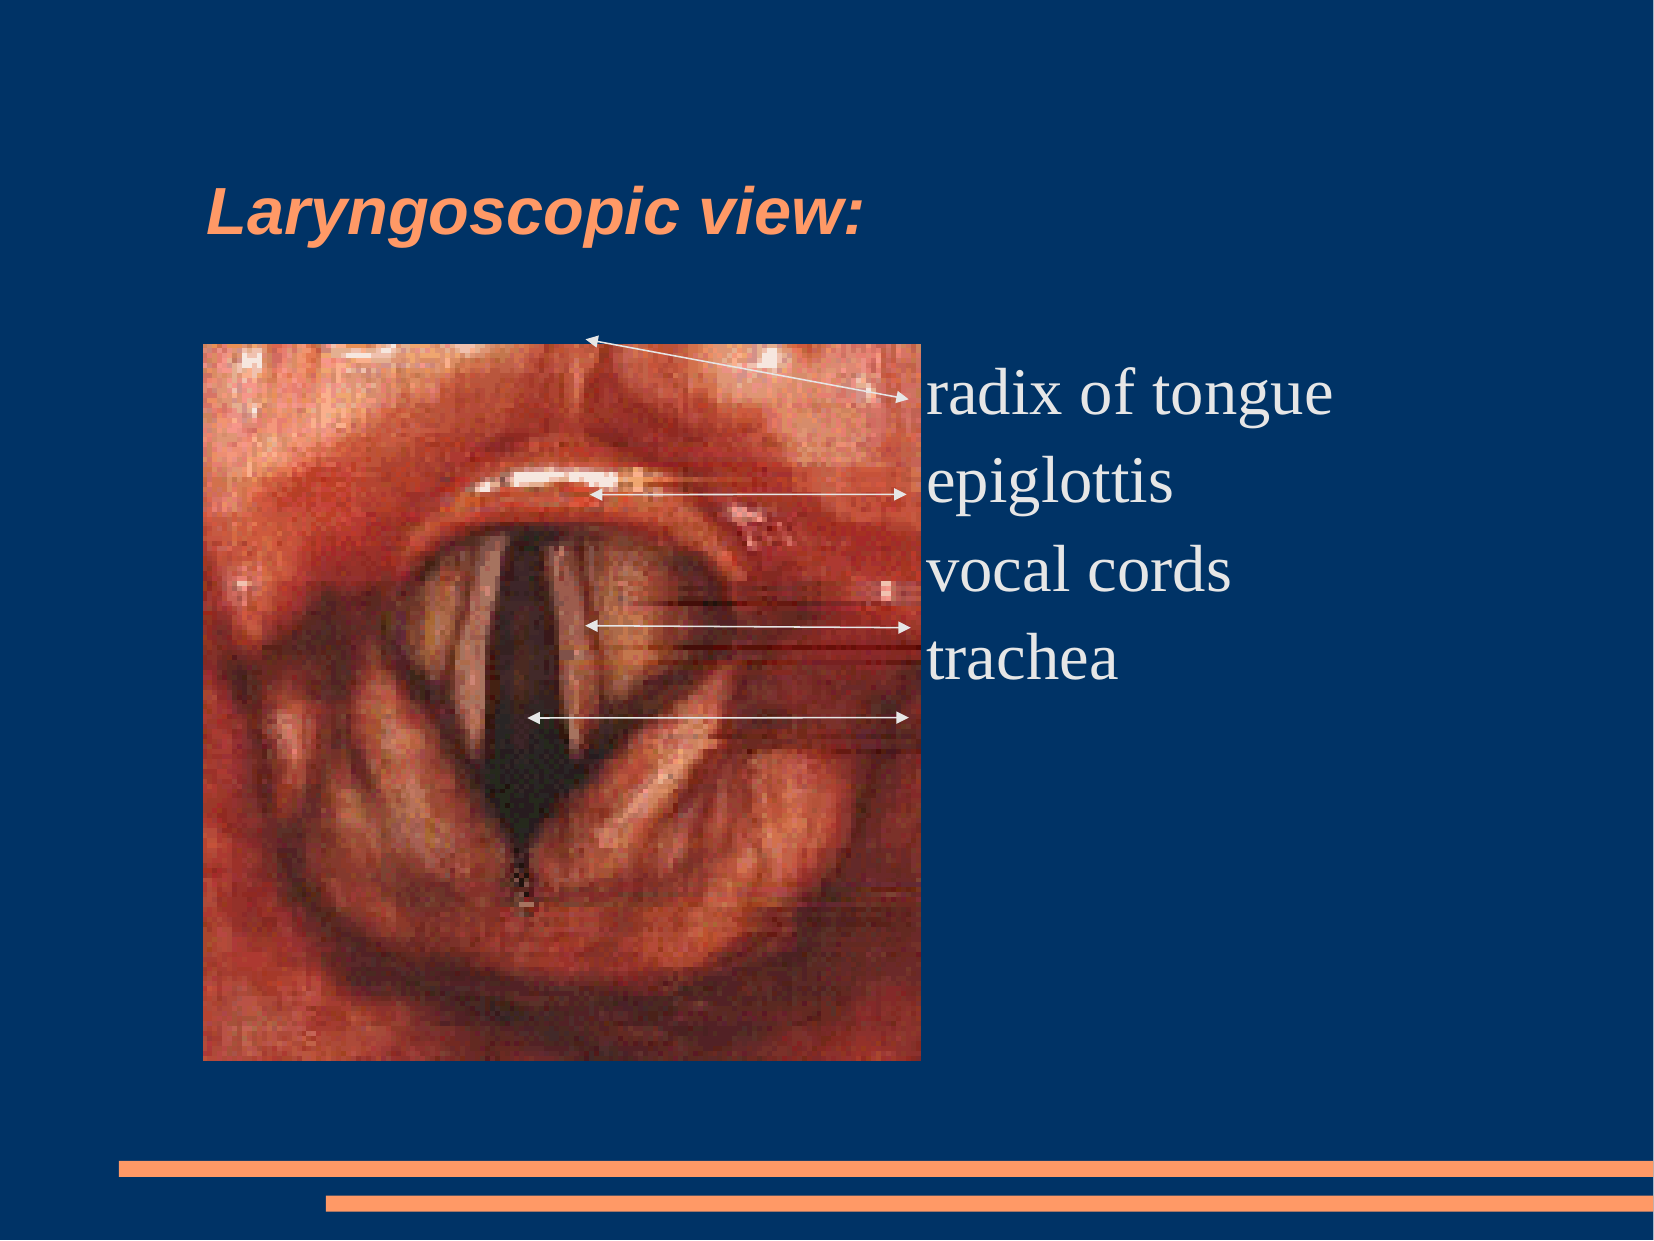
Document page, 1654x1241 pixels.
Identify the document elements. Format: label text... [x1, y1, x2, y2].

title Laryngoscopic view: [206, 110, 1613, 317]
picture [203, 344, 921, 1061]
list radix of tongue epiglottis vocal cords trachea [926, 358, 1613, 1103]
